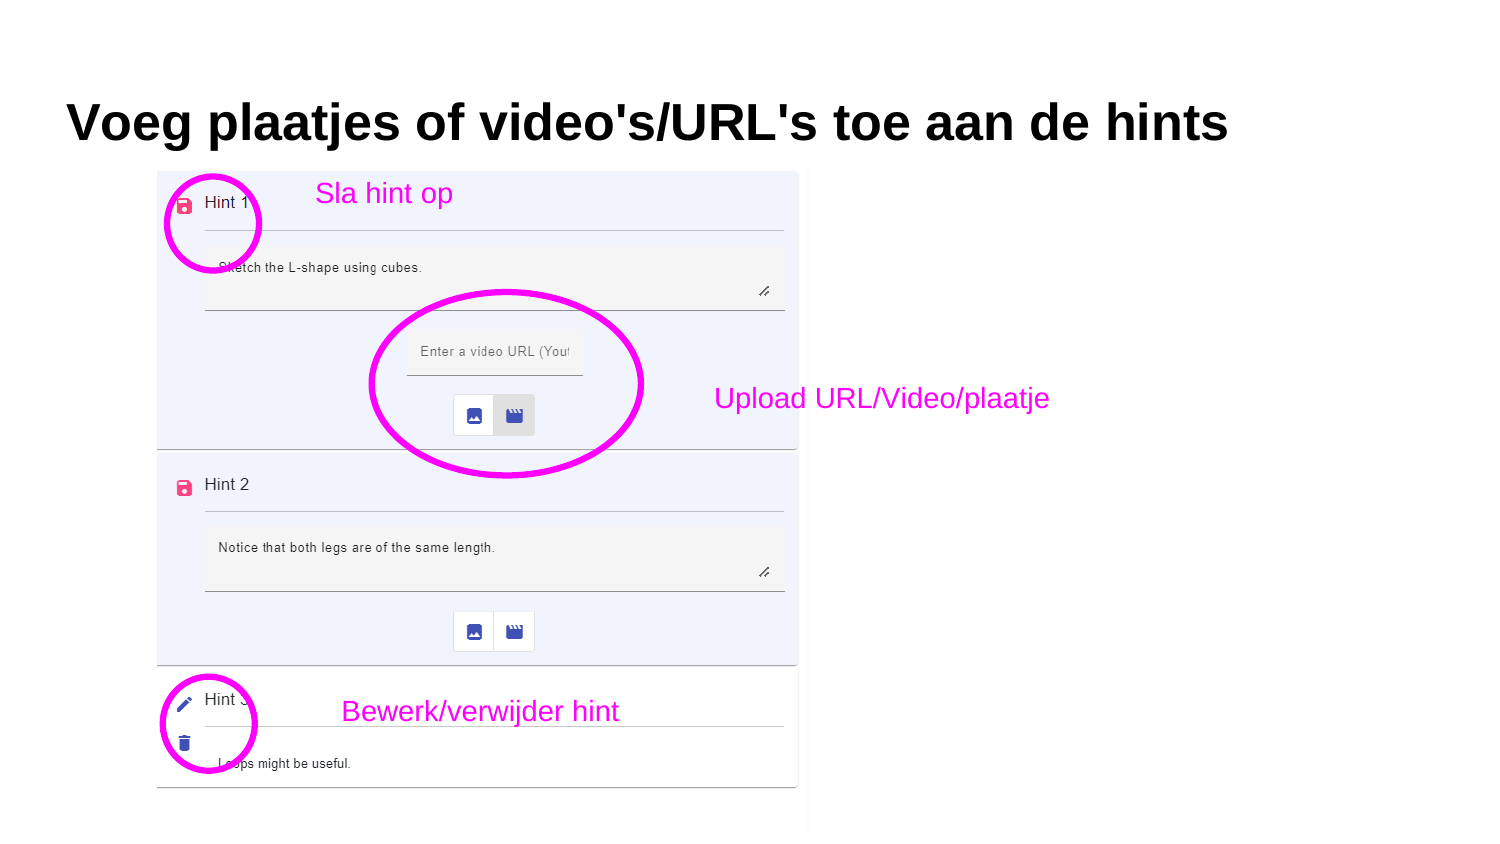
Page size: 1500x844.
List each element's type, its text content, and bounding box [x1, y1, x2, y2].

picture [157, 167, 809, 835]
text_box Sla hint op [300, 166, 484, 218]
title Voeg plaatjes of video's/URL's toe aan de hints [51, 72, 1449, 167]
text_box Bewerk/verwijder hint [326, 684, 642, 736]
text_box Upload URL/Video/plaatje [699, 371, 1068, 422]
